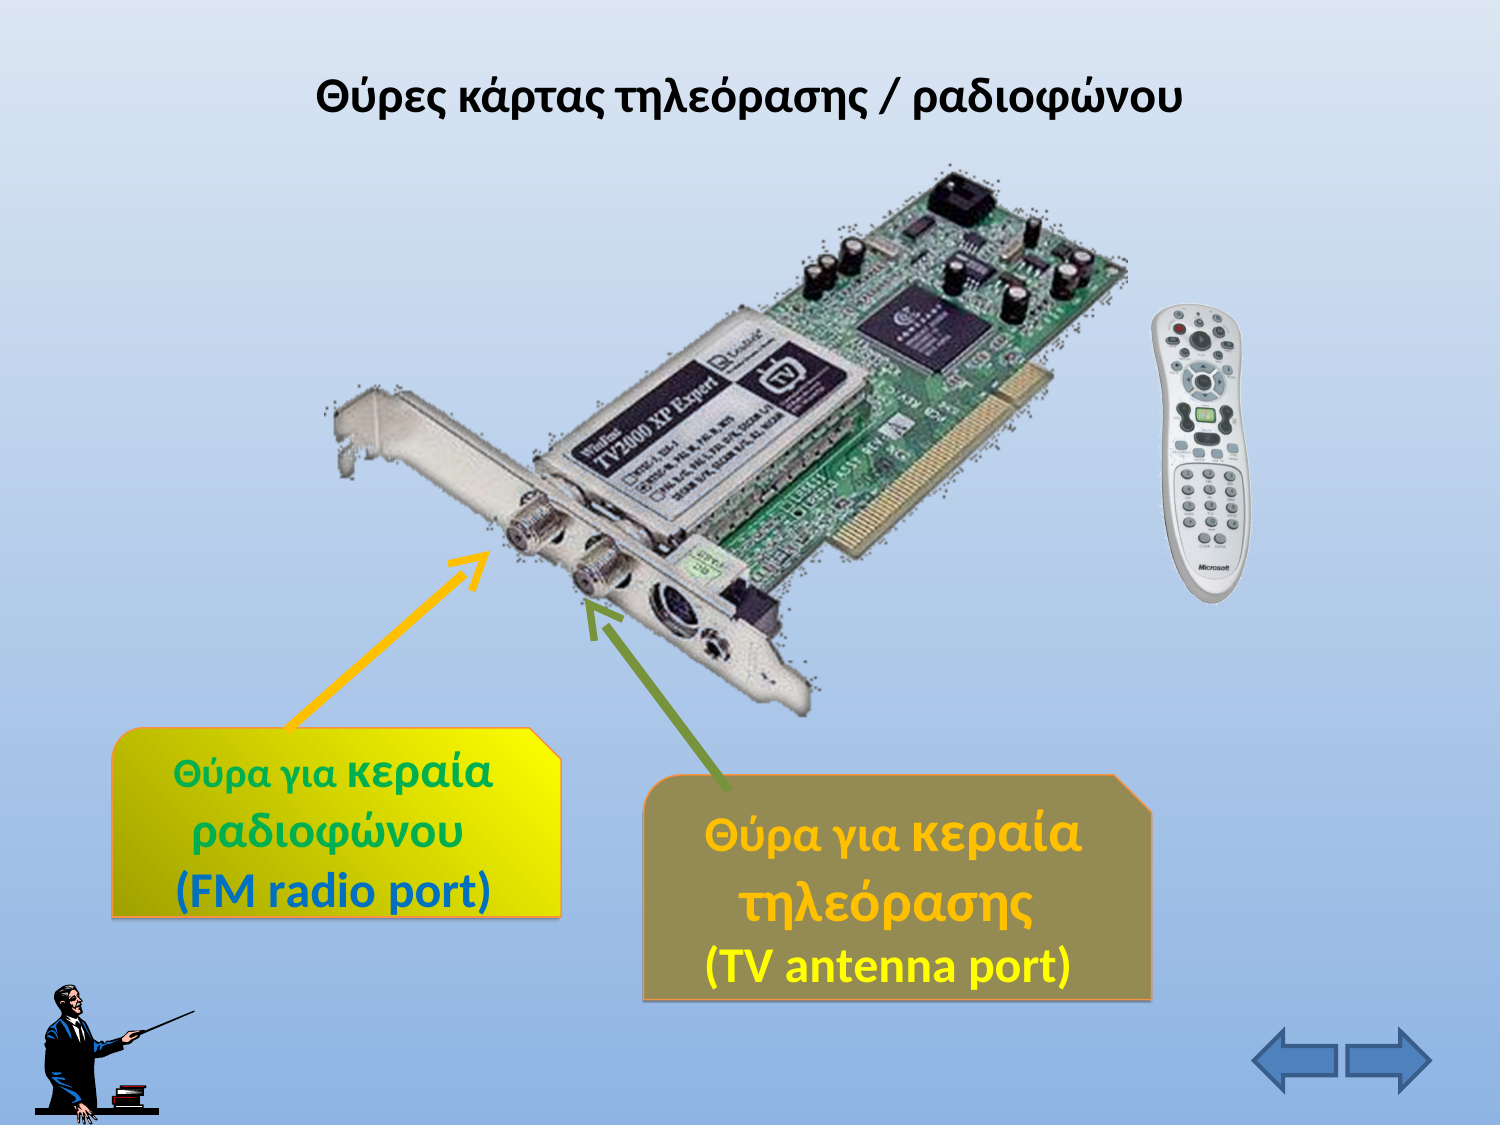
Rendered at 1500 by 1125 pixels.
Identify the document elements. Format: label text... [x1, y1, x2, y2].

text_box Θύρα για κεραία τηλεόρασης (TV antenna port) [643, 774, 1152, 1000]
text_box Θύρα για κεραία ραδιοφώνου (FM radio port) [112, 727, 562, 918]
picture [323, 159, 1375, 724]
title Θύρες κάρτας τηλεόρασης / ραδιοφώνου [75, 45, 1426, 141]
